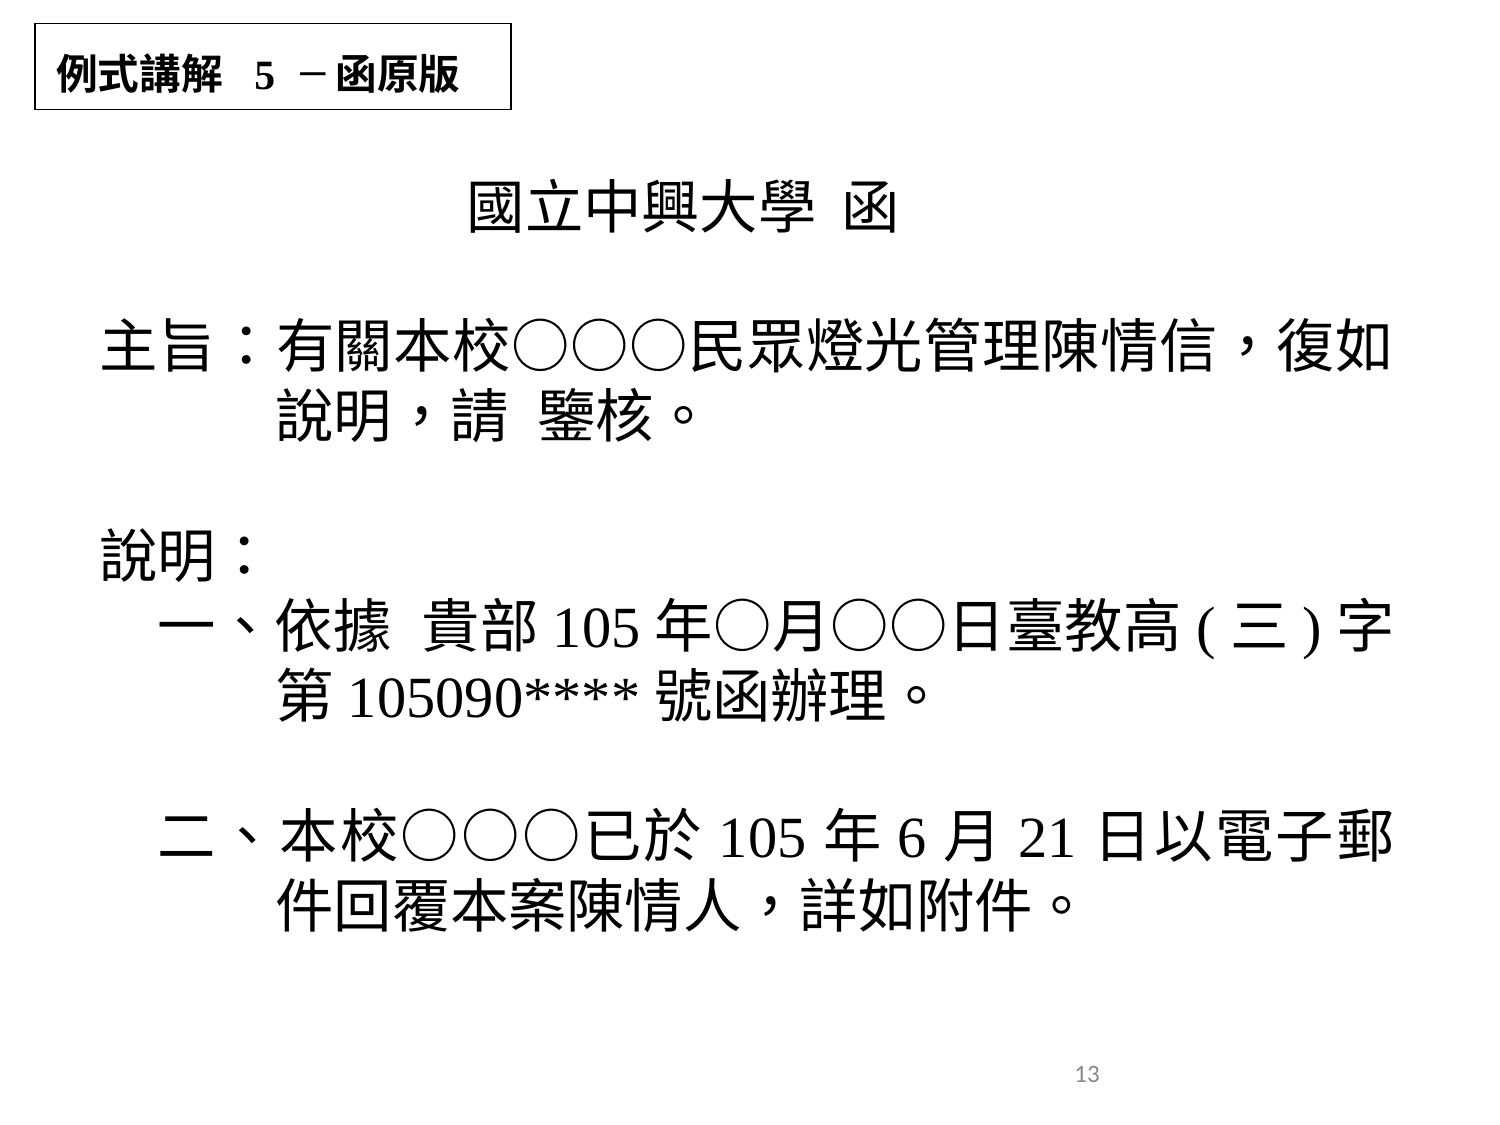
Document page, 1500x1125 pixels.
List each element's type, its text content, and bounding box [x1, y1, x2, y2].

text_box 13 [1059, 1042, 1397, 1103]
text_box 例式講解 5 ─函原版 [35, 23, 512, 110]
text_box 主旨：有關本校○○○民眾燈光管理陳情信，復如說明，請 鑒核。 說明： 一、依據 貴部105年○月○○日臺教高(三)字第105090****號函辦理。 二、本校○○○已於105年6月21日以電子郵件回覆本案陳情人，詳如附件。 [84, 302, 1410, 947]
text_box 國立中興大學 函 [452, 163, 915, 248]
